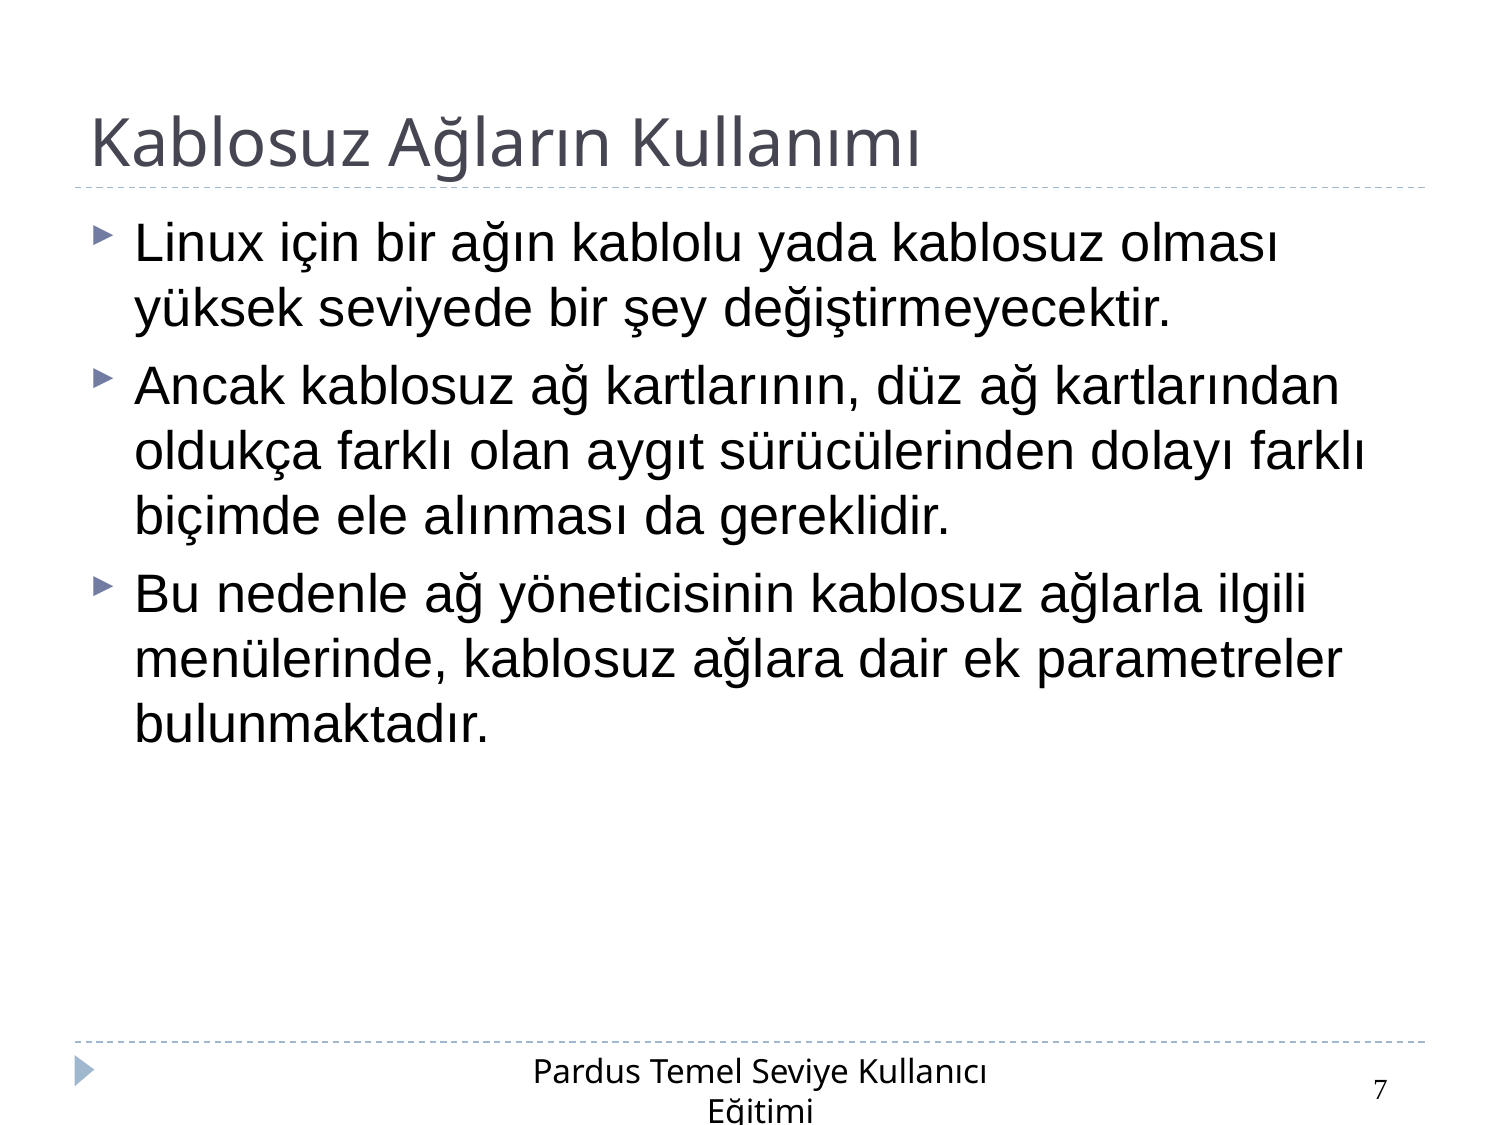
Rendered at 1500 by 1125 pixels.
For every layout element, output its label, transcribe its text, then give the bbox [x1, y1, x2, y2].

title Kablosuz Ağların Kullanımı [75, 24, 1425, 188]
list Linux için bir ağın kablolu yada kablosuz olması yüksek seviyede bir şey değiştirmeyecektir. Ancak kablosuz ağ kartlarının, düz ağ kartlarından oldukça farklı olan aygıt sürücülerinden dolayı farklı biçimde ele alınması da gereklidir. Bu nedenle ağ yöneticisinin kablosuz ağlarla ilgili menülerinde, kablosuz ağlara dair ek parametreler bulunmaktadır. [75, 200, 1425, 1010]
